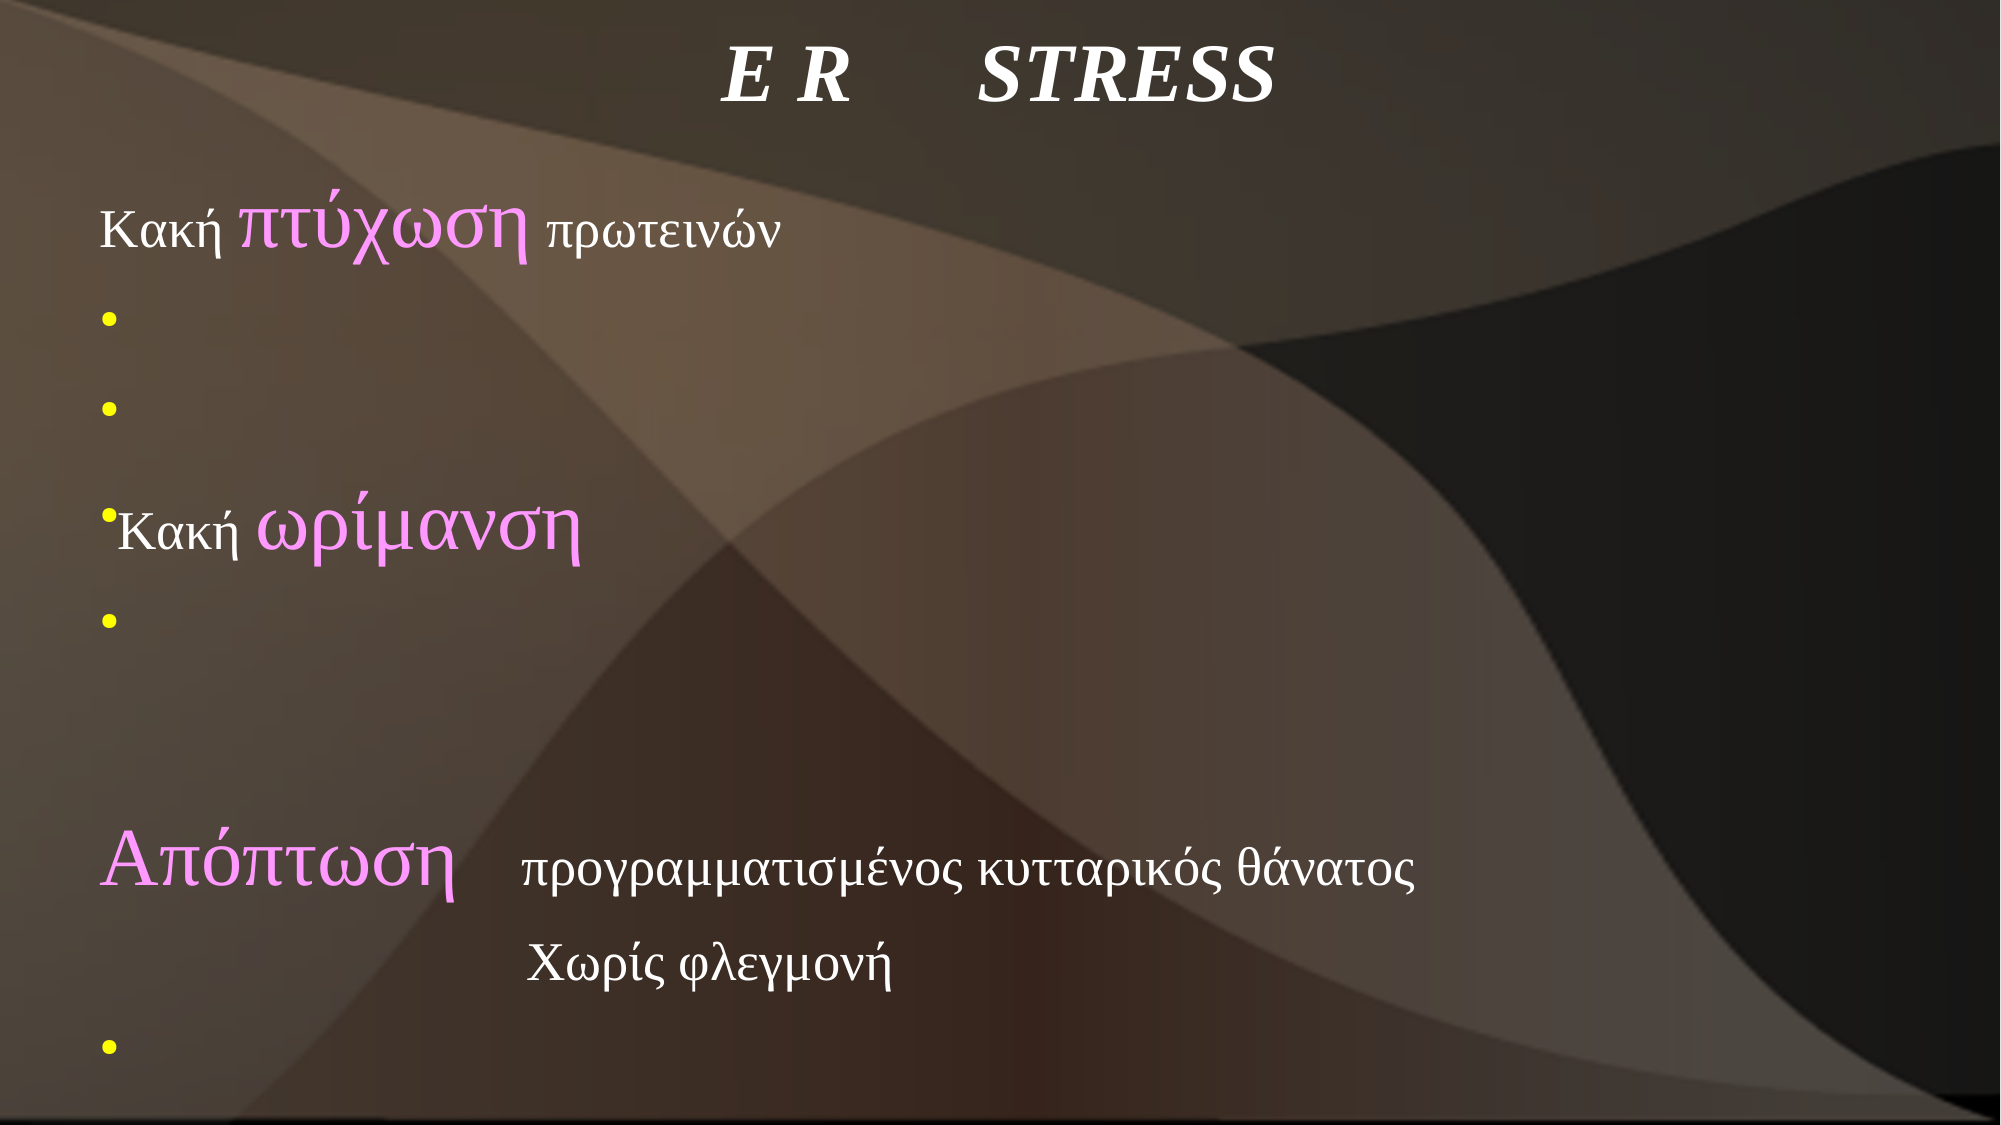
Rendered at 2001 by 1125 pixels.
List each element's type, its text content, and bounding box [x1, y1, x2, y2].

list Κακή πτύχωση πρωτεινών Κακή ωρίμανση Απόπτωση προγραμματισμένος κυτταρικός θάνατος Χωρίς φλεγμονή [99, 164, 1900, 994]
title Ε R STRESS [99, 7, 1900, 128]
